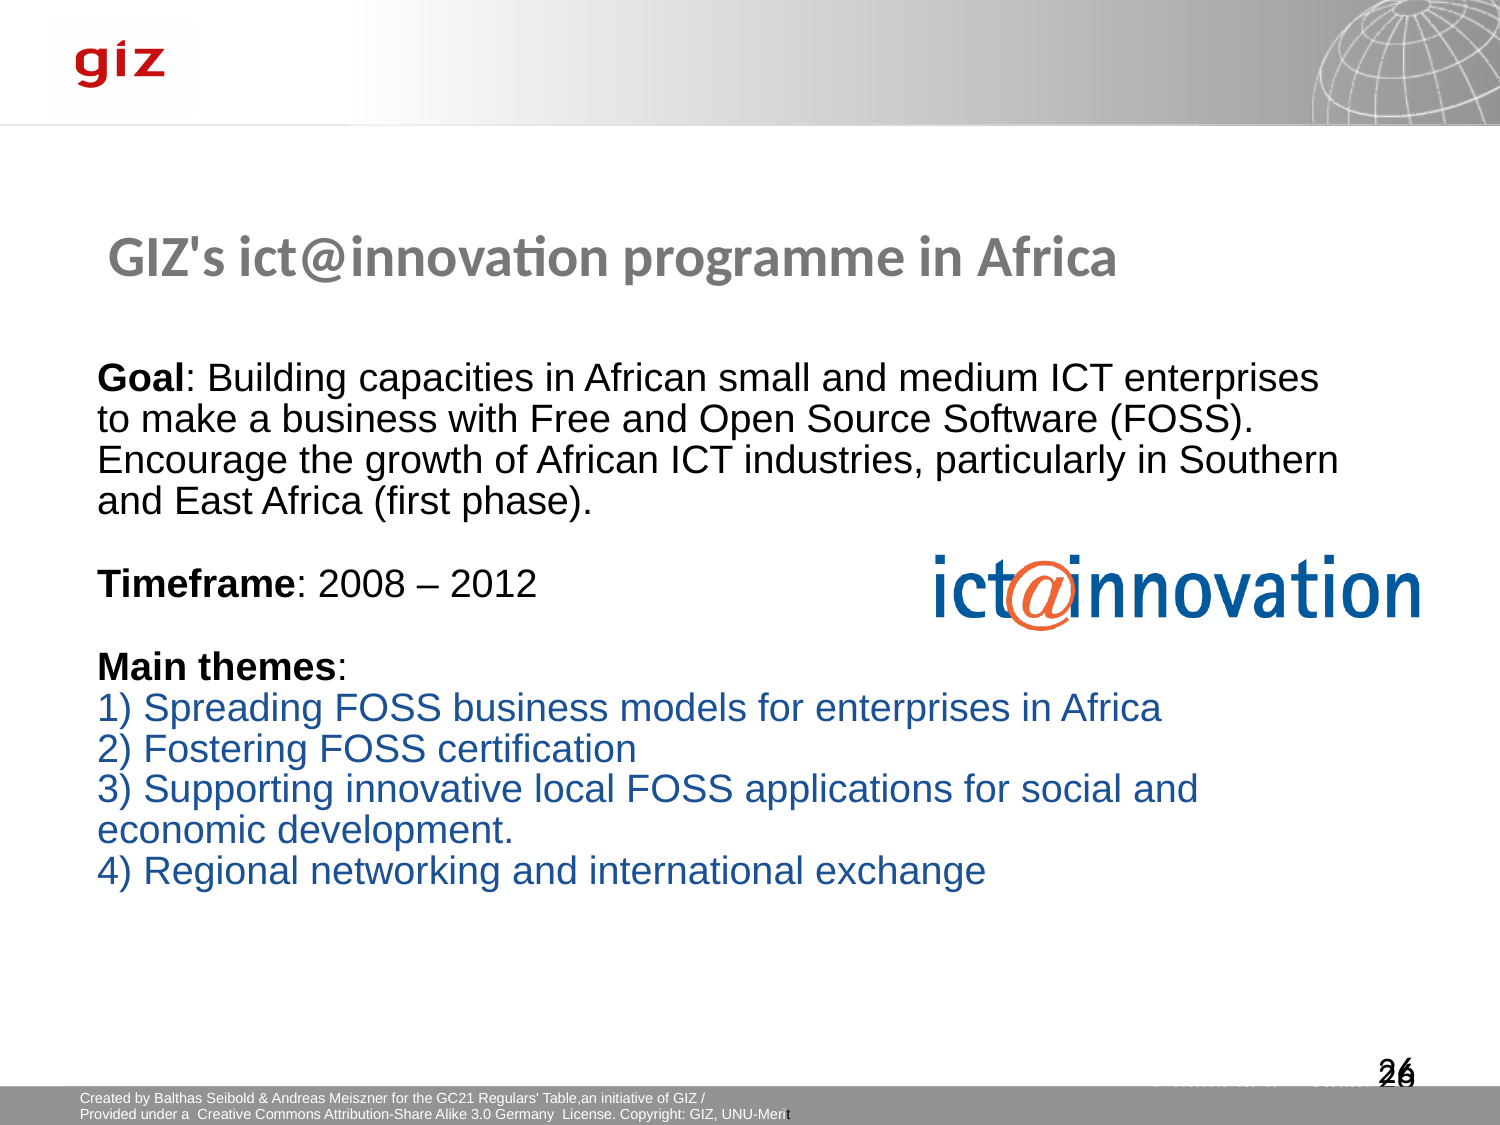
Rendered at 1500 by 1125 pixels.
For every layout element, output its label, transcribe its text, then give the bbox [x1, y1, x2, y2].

text_box GIZ's ict@innovation programme in Africa [94, 211, 1134, 296]
picture [925, 550, 1428, 636]
list Goal: Building capacities in African small and medium ICT enterprises to make a business with Free and Open Source Software (FOSS). Encourage the growth of African ICT industries, particularly in Southern and East Africa (first phase). Timeframe: 2008 – 2012 Main themes: 1) Spreading FOSS business models for enterprises in Africa 2) Fostering FOSS certification 3) Supporting innovative local FOSS applications for social and economic development. 4) Regional networking and international exchange [82, 351, 1358, 985]
